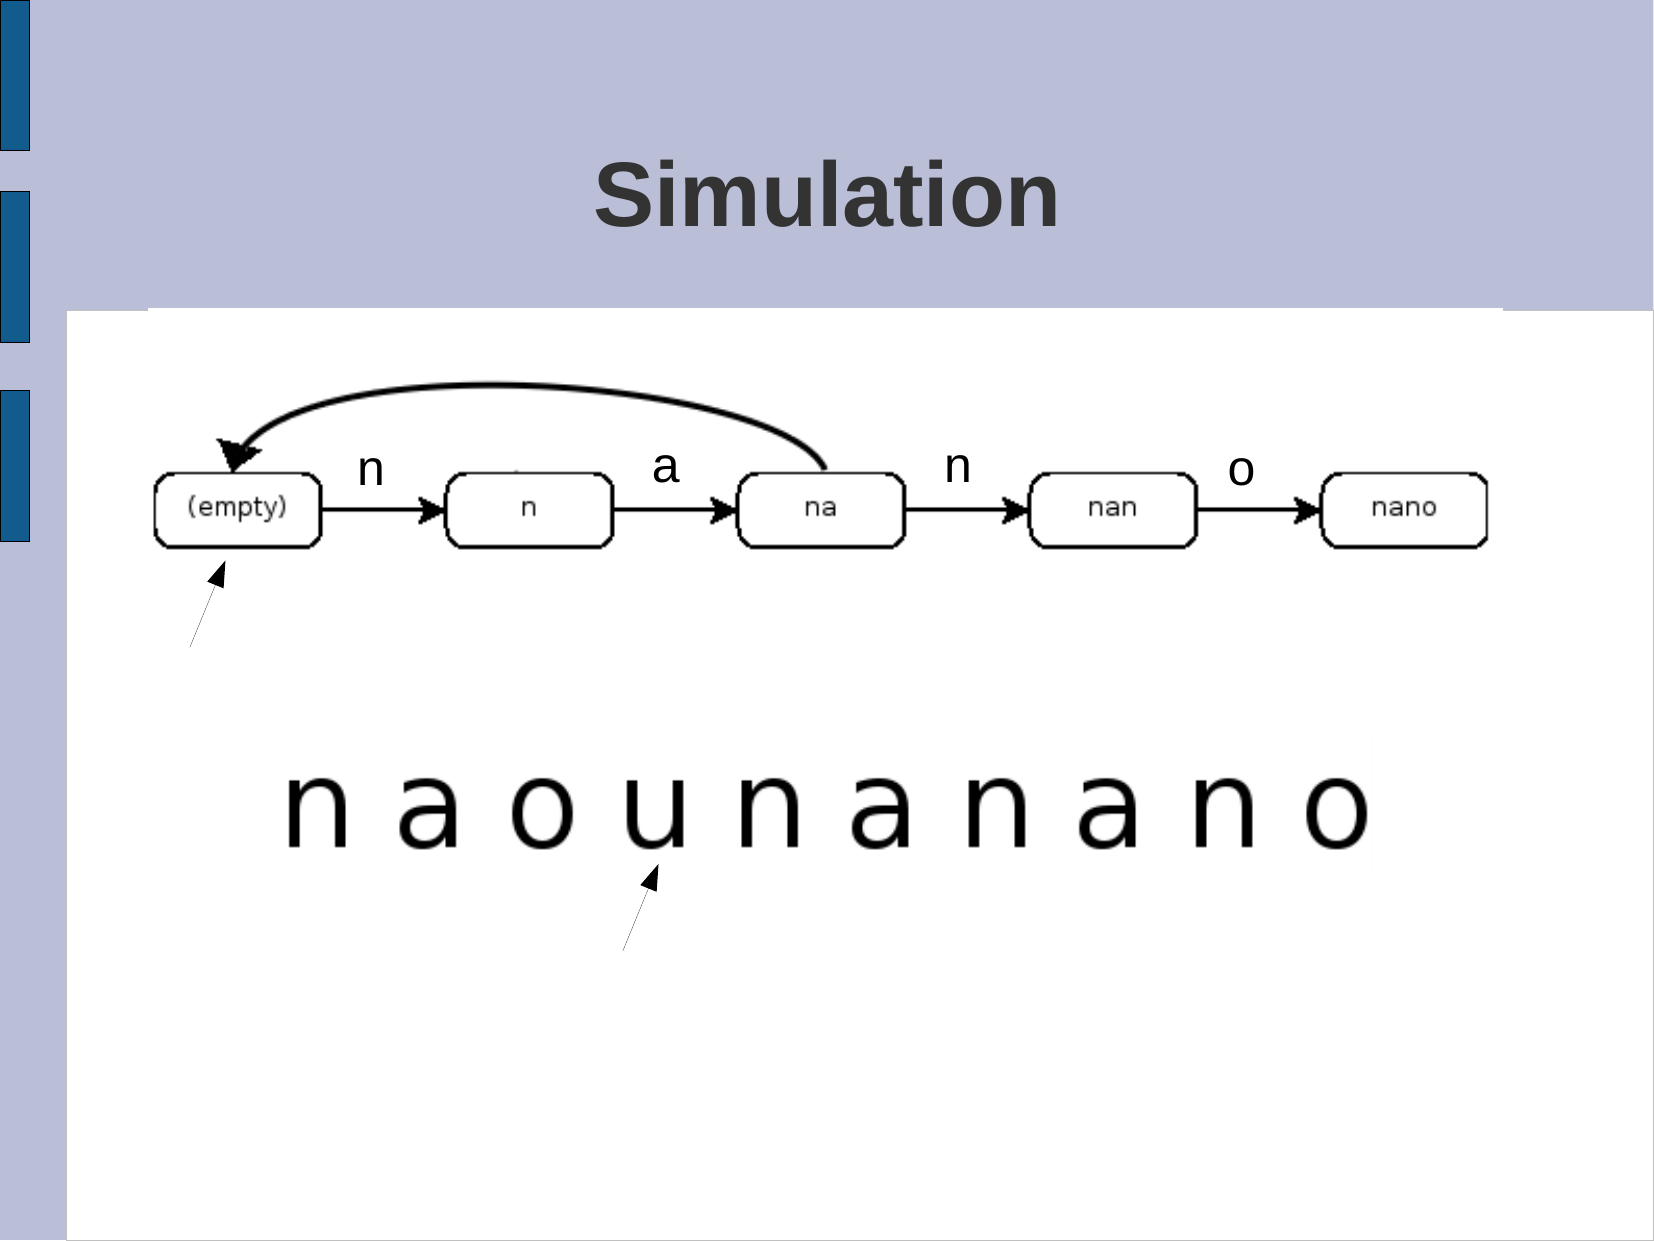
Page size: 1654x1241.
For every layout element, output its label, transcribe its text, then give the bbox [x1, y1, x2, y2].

text_box a [651, 437, 680, 494]
text_box n [357, 439, 385, 496]
text_box n [944, 437, 973, 494]
text_box o [1227, 439, 1256, 496]
title Simulation [121, 91, 1534, 299]
picture [148, 308, 1503, 933]
